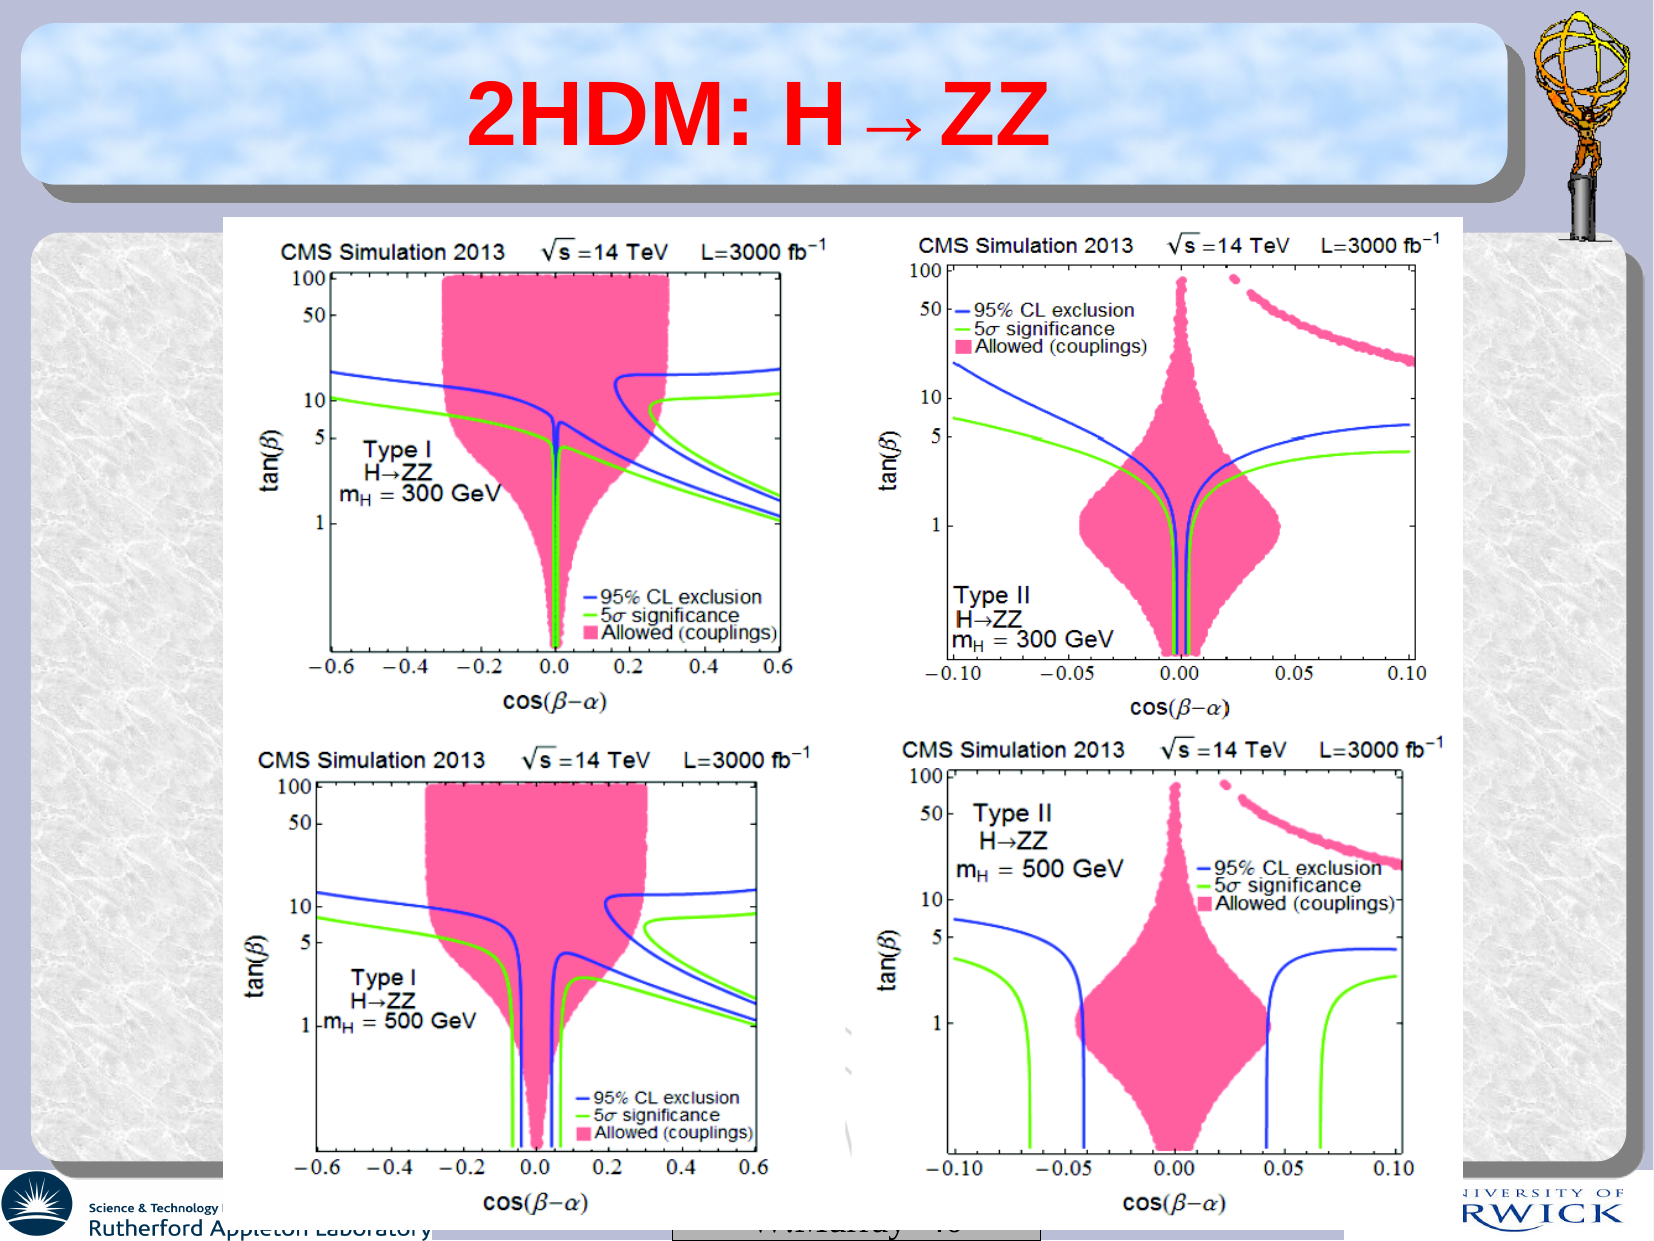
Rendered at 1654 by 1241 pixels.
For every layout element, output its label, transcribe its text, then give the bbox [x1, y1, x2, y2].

picture [20, 22, 1508, 181]
title 2HDM: H→ZZ [29, 39, 1489, 190]
picture [0, 0, 1654, 1241]
